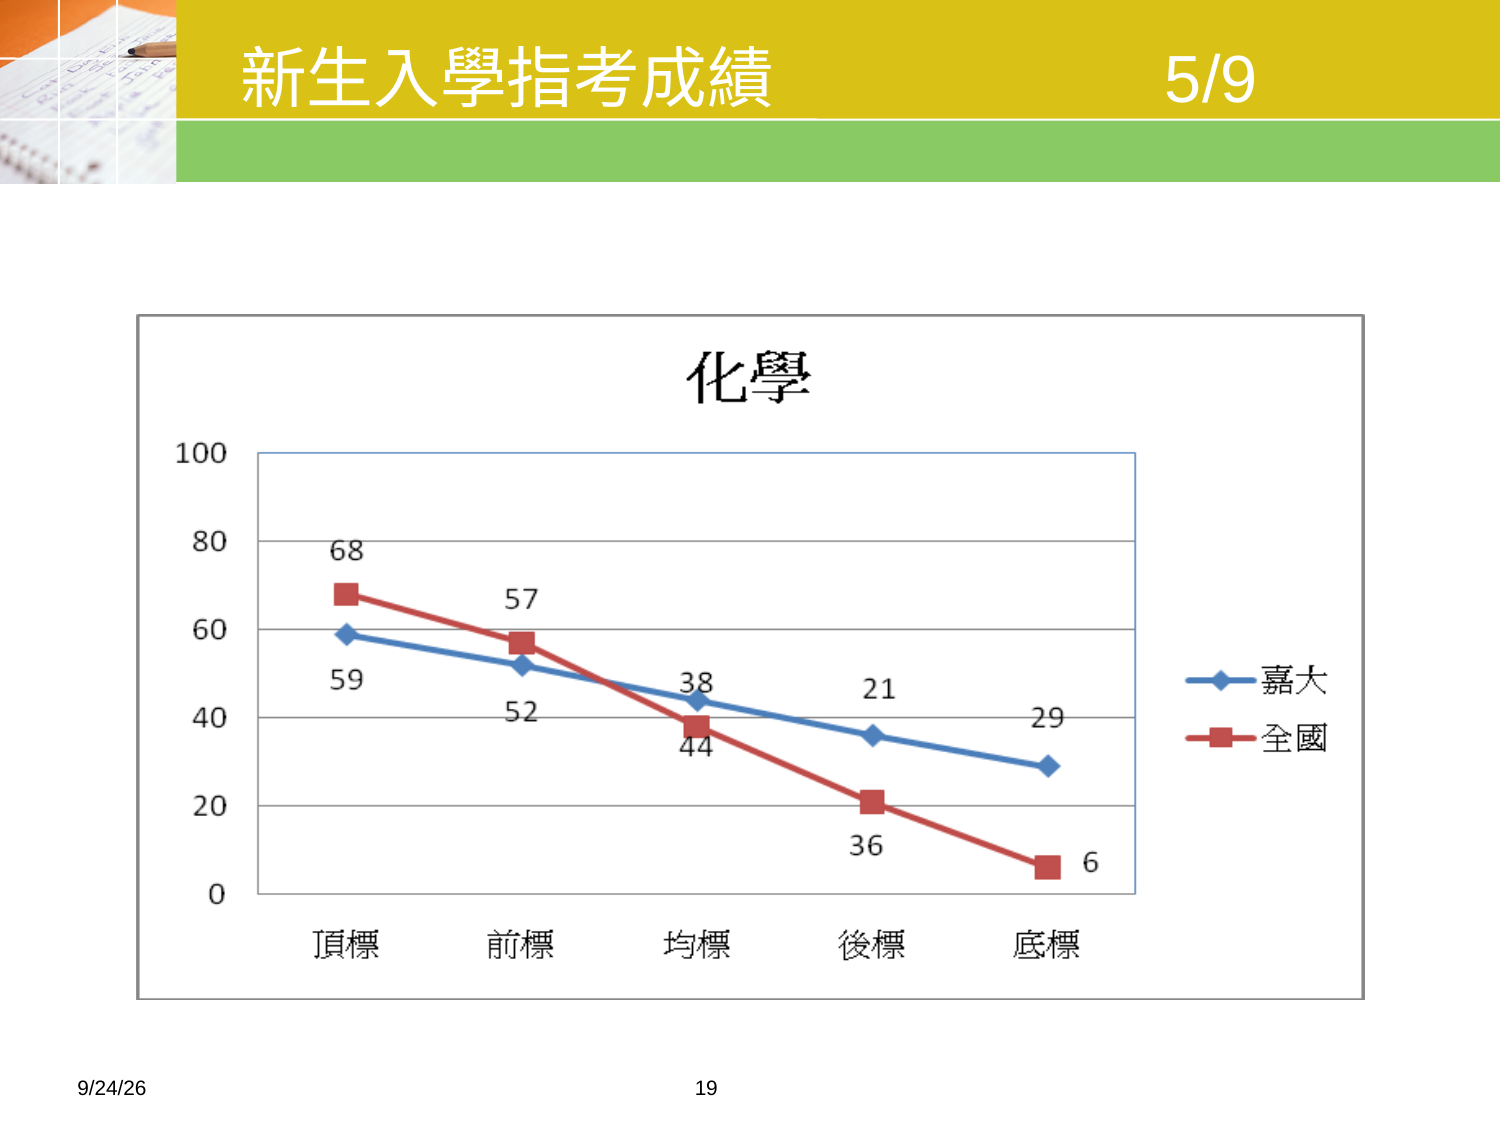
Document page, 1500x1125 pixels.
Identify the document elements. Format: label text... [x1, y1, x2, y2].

text_box [62, 1067, 376, 1111]
text_box [637, 1067, 775, 1111]
picture [135, 314, 1365, 1000]
title 新生入學指考成績 5/9 [225, 28, 1388, 109]
